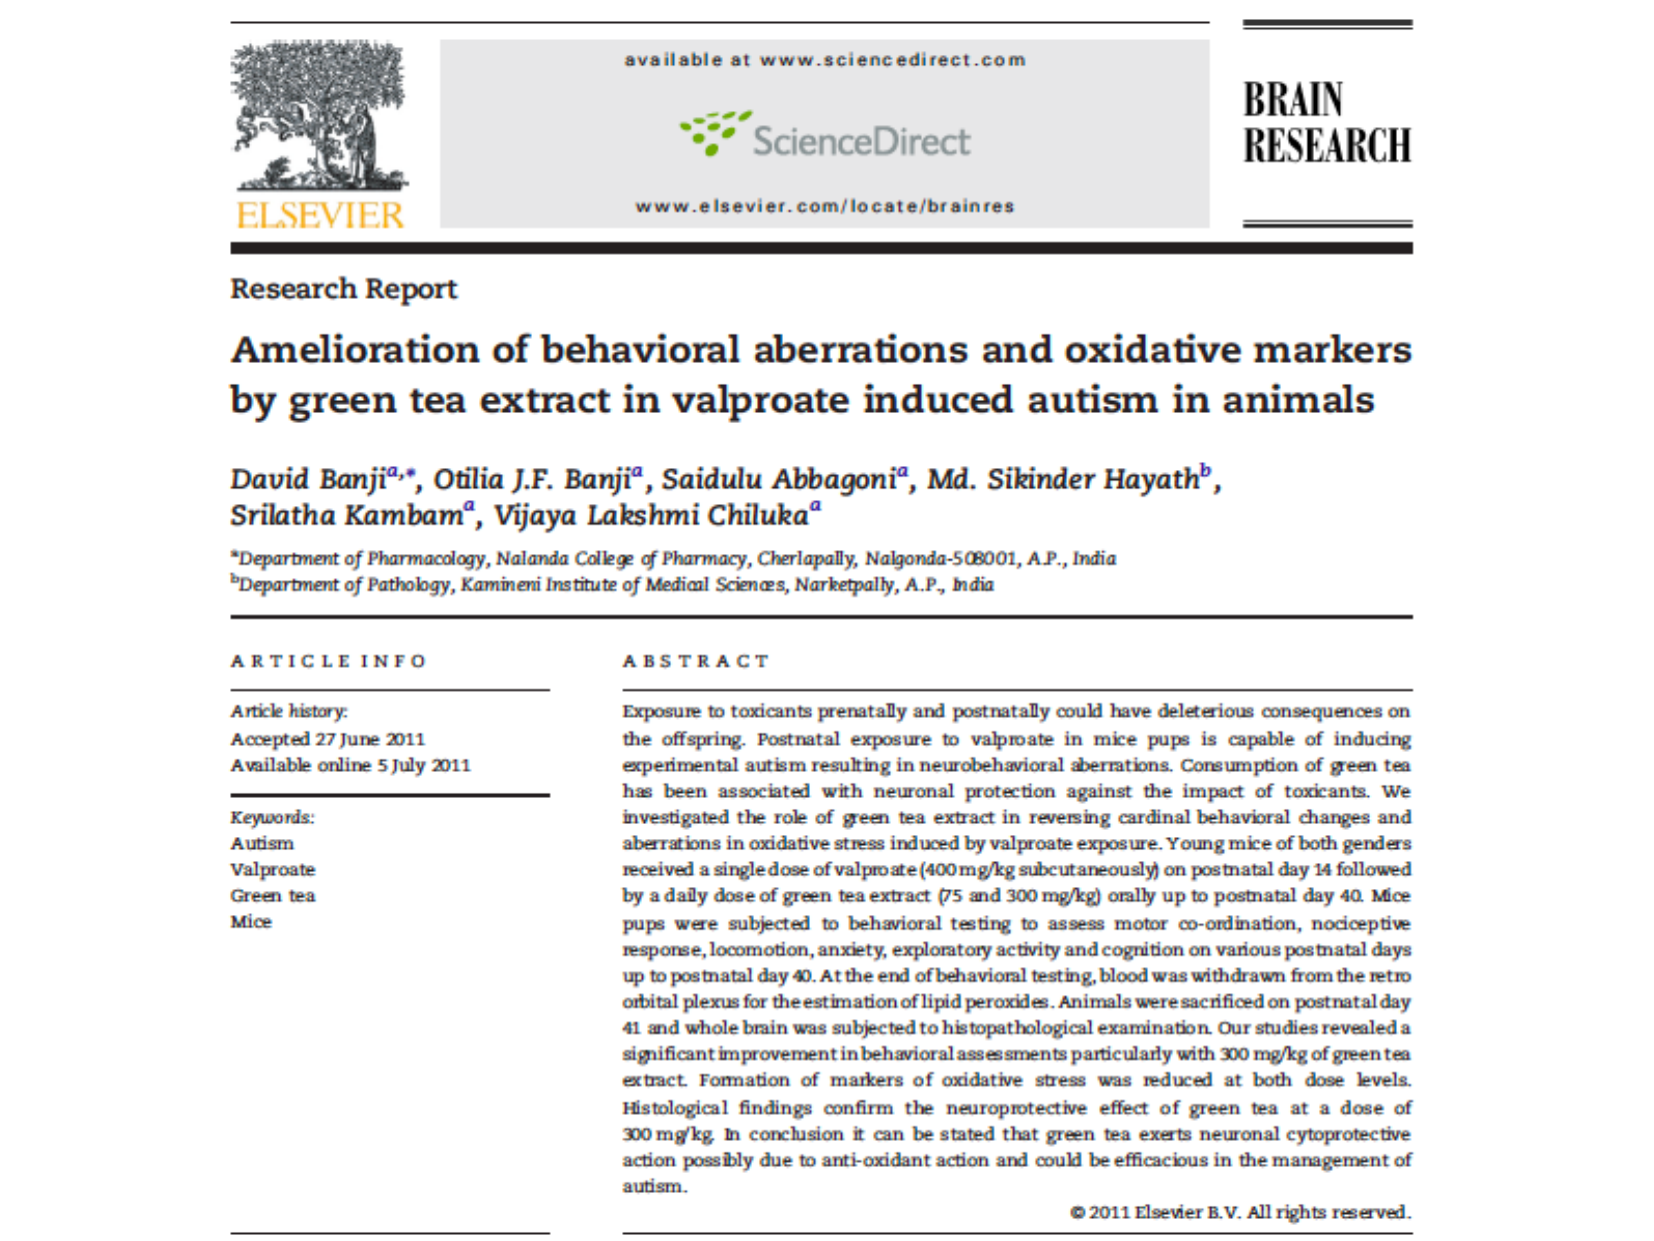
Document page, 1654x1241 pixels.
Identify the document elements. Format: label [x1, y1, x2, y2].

picture [225, 14, 1426, 1241]
